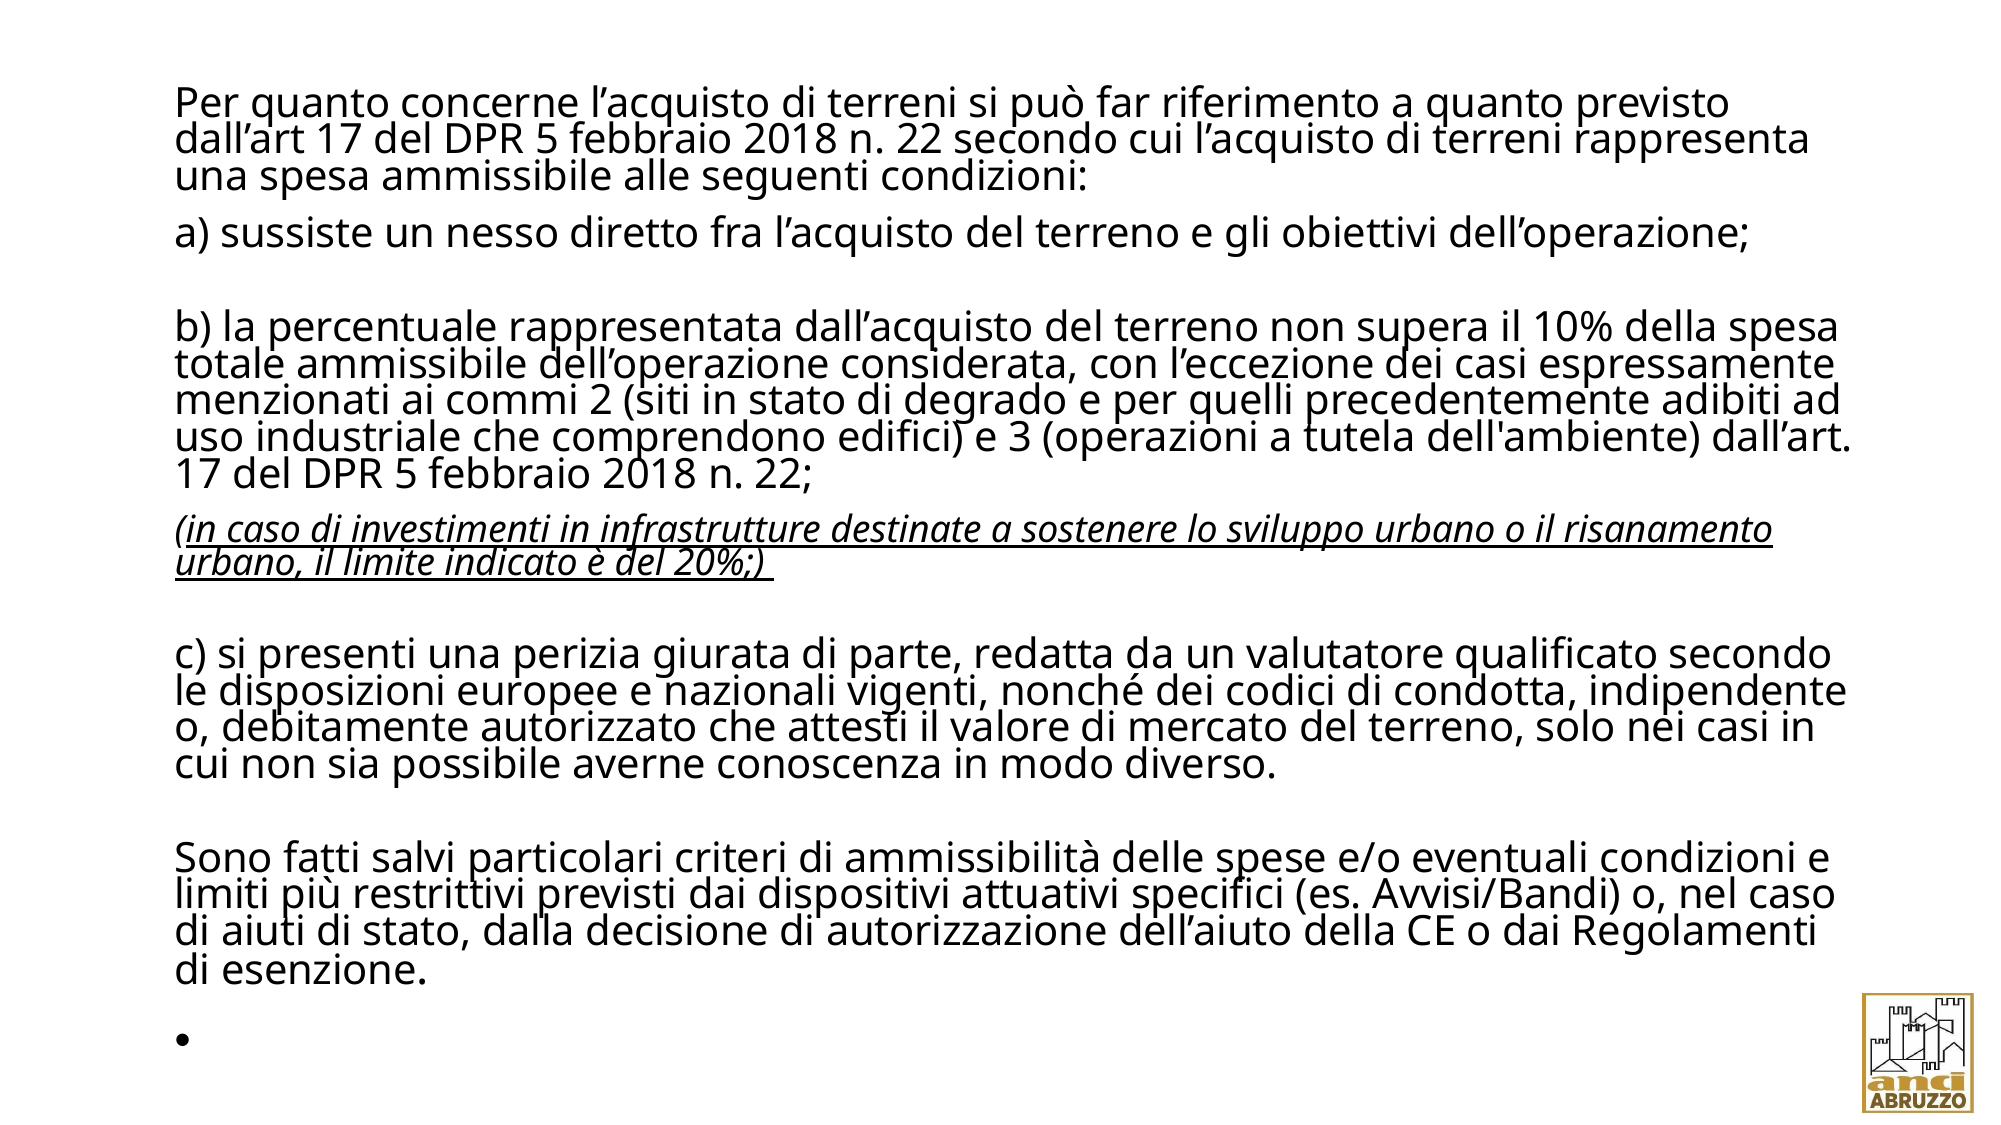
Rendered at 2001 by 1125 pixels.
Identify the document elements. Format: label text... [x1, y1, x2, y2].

list Per quanto concerne l’acquisto di terreni si può far riferimento a quanto previsto dall’art 17 del DPR 5 febbraio 2018 n. 22 secondo cui l’acquisto di terreni rappresenta una spesa ammissibile alle seguenti condizioni: a) sussiste un nesso diretto fra l’acquisto del terreno e gli obiettivi dell’operazione; b) la percentuale rappresentata dall’acquisto del terreno non supera il 10% della spesa totale ammissibile dell’operazione considerata, con l’eccezione dei casi espressamente menzionati ai commi 2 (siti in stato di degrado e per quelli precedentemente adibiti ad uso industriale che comprendono edifici) e 3 (operazioni a tutela dell'ambiente) dall’art. 17 del DPR 5 febbraio 2018 n. 22; (in caso di investimenti in infrastrutture destinate a sostenere lo sviluppo urbano o il risanamento urbano, il limite indicato è del 20%;) c) si presenti una perizia giurata di parte, redatta da un valutatore qualificato secondo le disposizioni europee e nazionali vigenti, nonché dei codici di condotta, indipendente o, debitamente autorizzato che attesti il valore di mercato del terreno, solo nei casi in cui non sia possibile averne conoscenza in modo diverso. Sono fatti salvi particolari criteri di ammissibilità delle spese e/o eventuali condizioni e limiti più restrittivi previsti dai dispositivi attuativi specifici (es. Avvisi/Bandi) o, nel caso di aiuti di stato, dalla decisione di autorizzazione dell’aiuto della CE o dai Regolamenti di esenzione. [159, 80, 1879, 1101]
